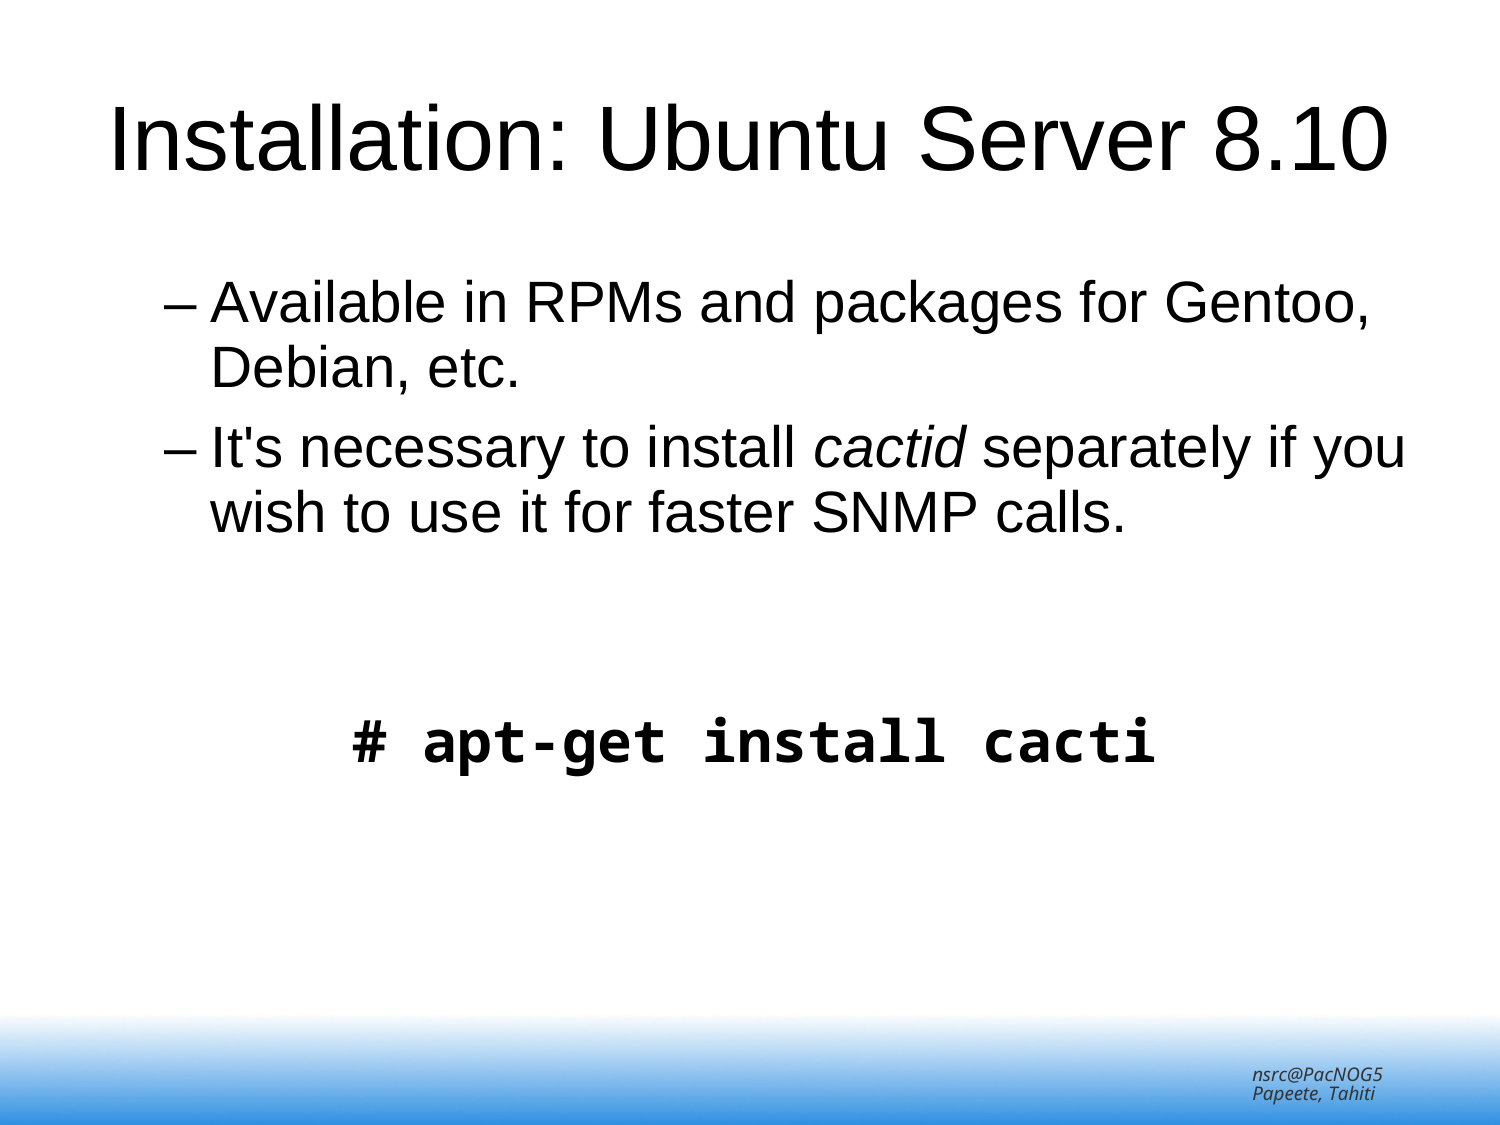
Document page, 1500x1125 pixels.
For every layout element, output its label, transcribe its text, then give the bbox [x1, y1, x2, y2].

picture [0, 1012, 1500, 1125]
title Installation: Ubuntu Server 8.10 [75, 45, 1426, 233]
list Available in RPMs and packages for Gentoo, Debian, etc. It's necessary to install cactid separately if you wish to use it for faster SNMP calls. # apt-get install cacti [75, 262, 1426, 1006]
